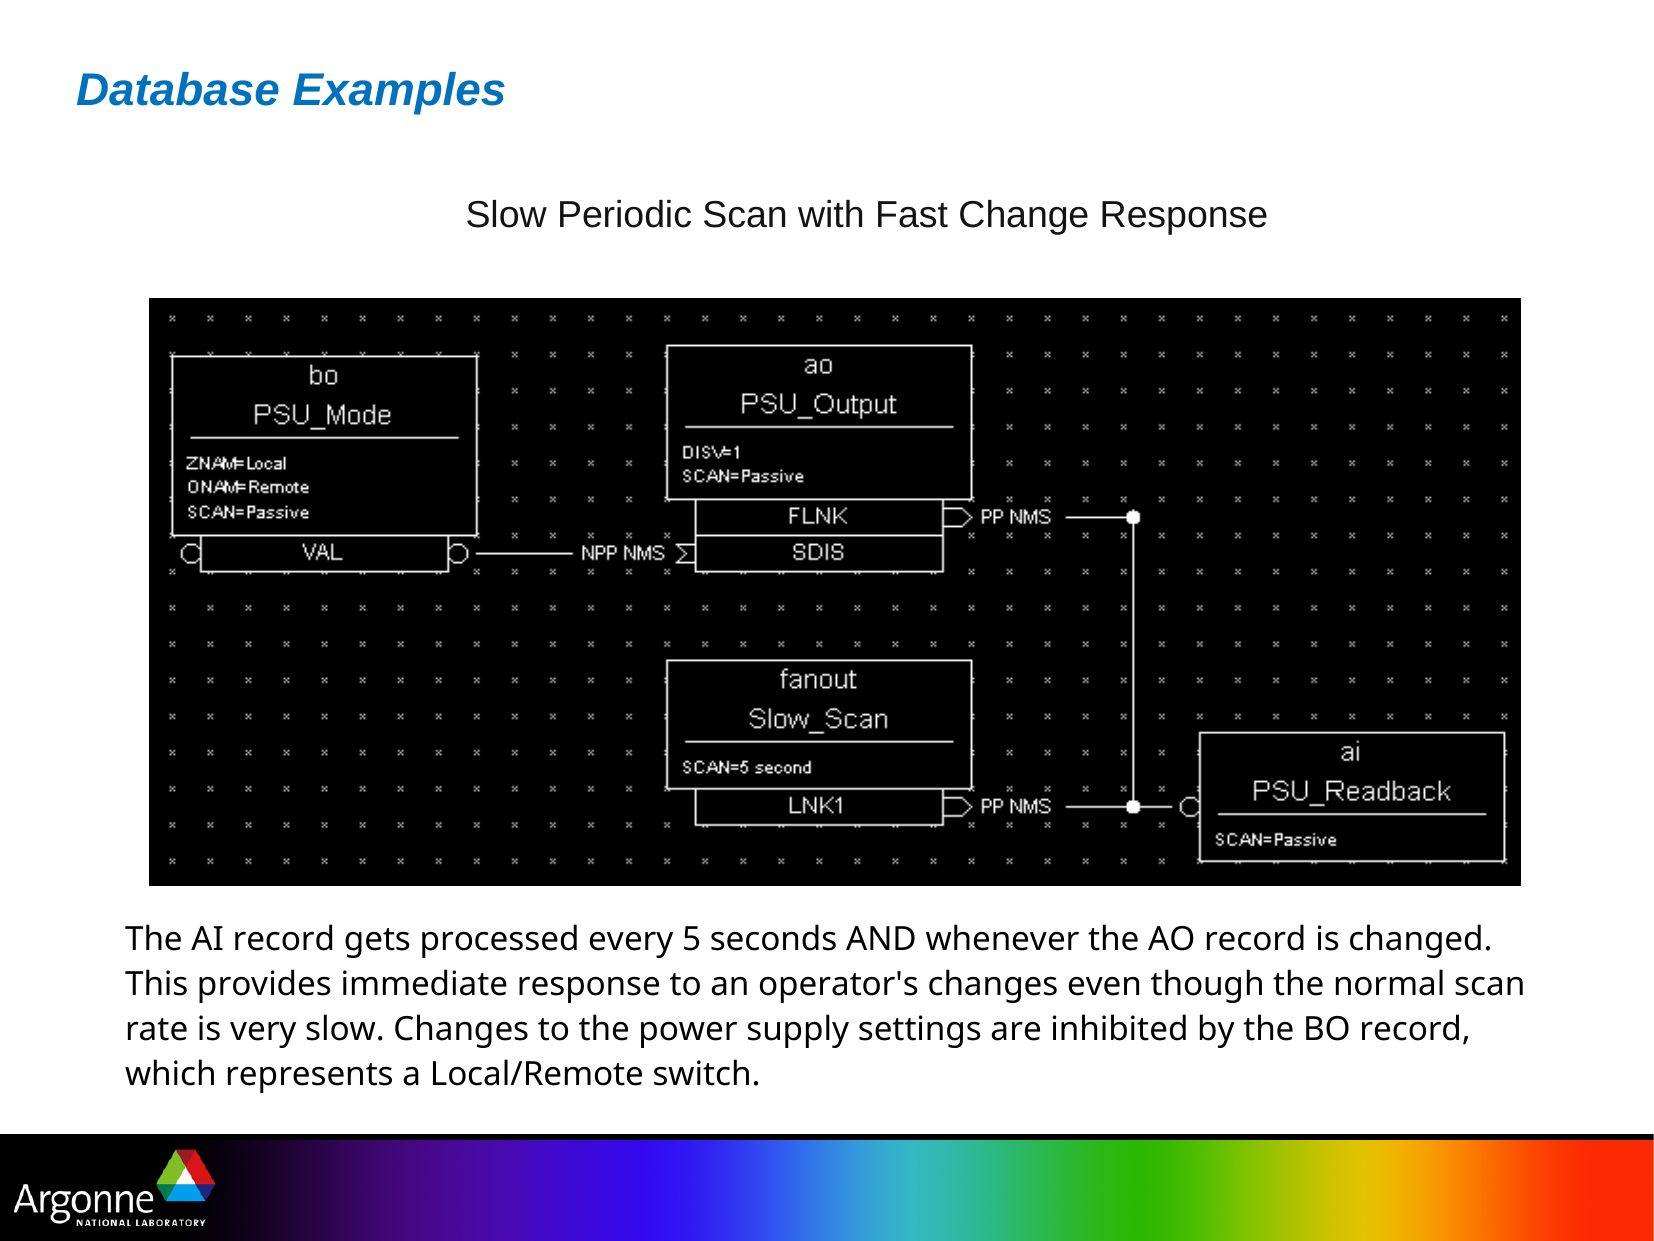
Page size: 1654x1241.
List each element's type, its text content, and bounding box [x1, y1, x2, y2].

title Database Examples [61, 45, 1500, 123]
picture [0, 1134, 1654, 1241]
text_box Slow Periodic Scan with Fast Change Response [126, 185, 1608, 243]
text_box The AI record gets processed every 5 seconds AND whenever the AO record is changed. This provides immediate response to an operator's changes even though the normal scan rate is very slow. Changes to the power supply settings are inhibited by the BO record, which represents a Local/Remote switch. [110, 906, 1562, 1104]
picture [149, 298, 1521, 886]
